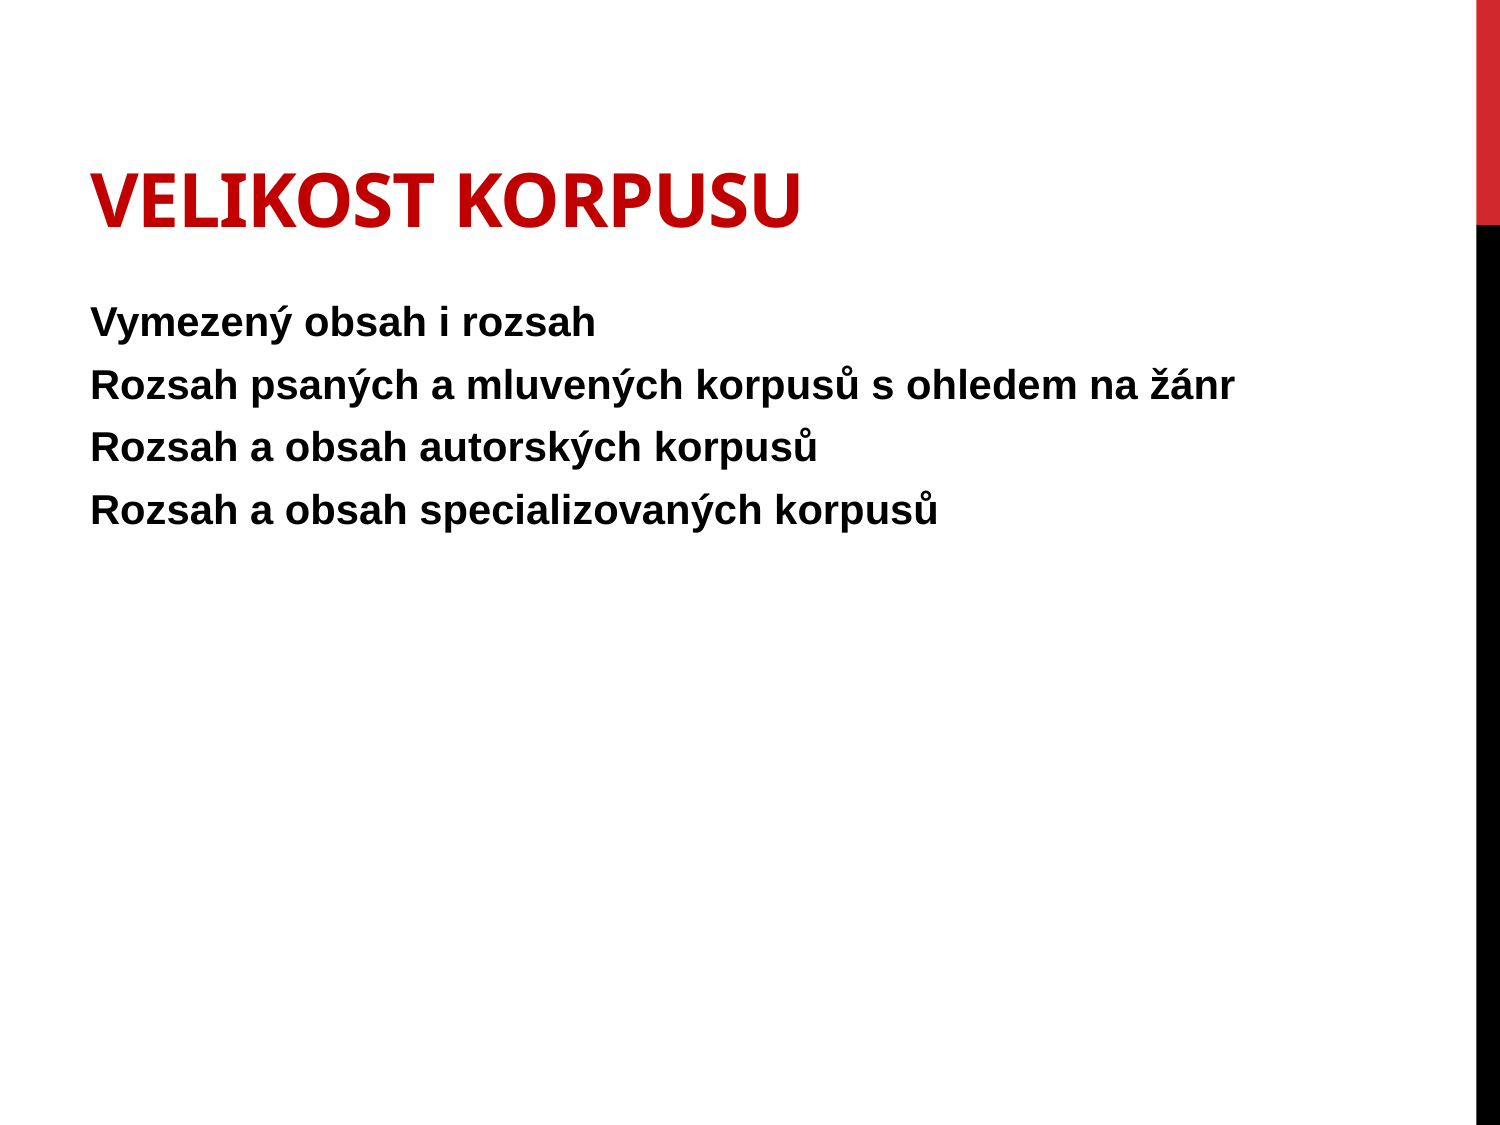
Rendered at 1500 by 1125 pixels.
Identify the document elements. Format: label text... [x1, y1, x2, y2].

list Vymezený obsah i rozsah Rozsah psaných a mluvených korpusů s ohledem na žánr Rozsah a obsah autorských korpusů Rozsah a obsah specializovaných korpusů [75, 287, 1326, 1005]
title VELIKOST KORPUSU [75, 25, 1026, 251]
